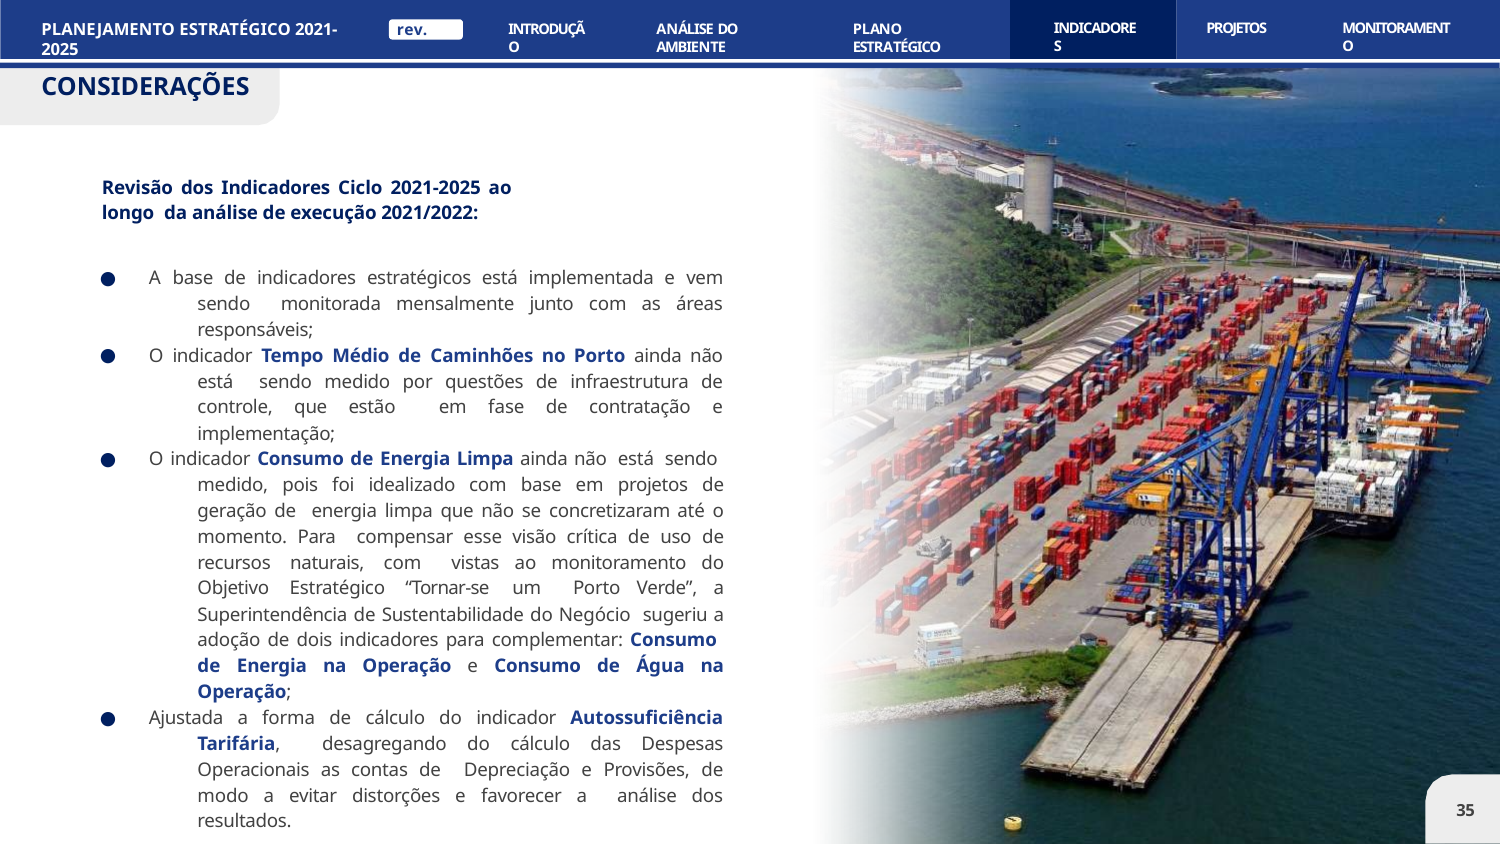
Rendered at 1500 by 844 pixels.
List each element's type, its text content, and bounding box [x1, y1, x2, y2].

text_box CONSIDERAÇÕES [39, 69, 263, 101]
text_box MONITORAMENTO [1340, 16, 1453, 39]
text_box PLANO ESTRATÉGICO [850, 17, 982, 40]
text_box [1425, 774, 1500, 844]
text_box 31 [1450, 799, 1480, 823]
picture [740, 69, 1500, 844]
text_box PLANEJAMENTO ESTRATÉGICO 2021-2025 [39, 16, 374, 41]
text_box Revisão dos Indicadores Ciclo 2021-2025 ao longo da análise de execução 2021/2022: A base de indicadores estratégicos está implementada e vem sendo monitorada mensalmente junto com as áreas responsáveis; O indicador Tempo Médio de Caminhões no Porto ainda não está sendo medido por questões de infraestrutura de controle, que estão em fase de contratação e implementação; O indicador Consumo de Energia Limpa ainda não está sendo medido, pois foi idealizado com base em projetos de geração de energia limpa que não se concretizaram até o momento. Para compensar esse visão crítica de uso de recursos naturais, com vistas ao monitoramento do Objetivo Estratégico “Tornar-se um Porto Verde”, a Superintendência de Sustentabilidade do Negócio sugeriu a adoção de dois indicadores para complementar: Consumo de Energia na Operação e Consumo de Água na Operação; Ajustada a forma de cálculo do indicador Autossuﬁciência Tarifária, desagregando do cálculo das Despesas Operacionais as contas de Depreciação e Provisões, de modo a evitar distorções e favorecer a análise dos resultados. [95, 170, 725, 705]
text_box [0, 0, 1500, 59]
text_box INTRODUÇÃO [506, 17, 589, 40]
text_box ANÁLISE DO AMBIENTE [654, 17, 796, 40]
text_box [0, 62, 1500, 126]
text_box PROJETOS [1204, 16, 1272, 39]
text_box INDICADORES [1051, 16, 1137, 39]
text_box rev. 2022 [394, 17, 457, 41]
